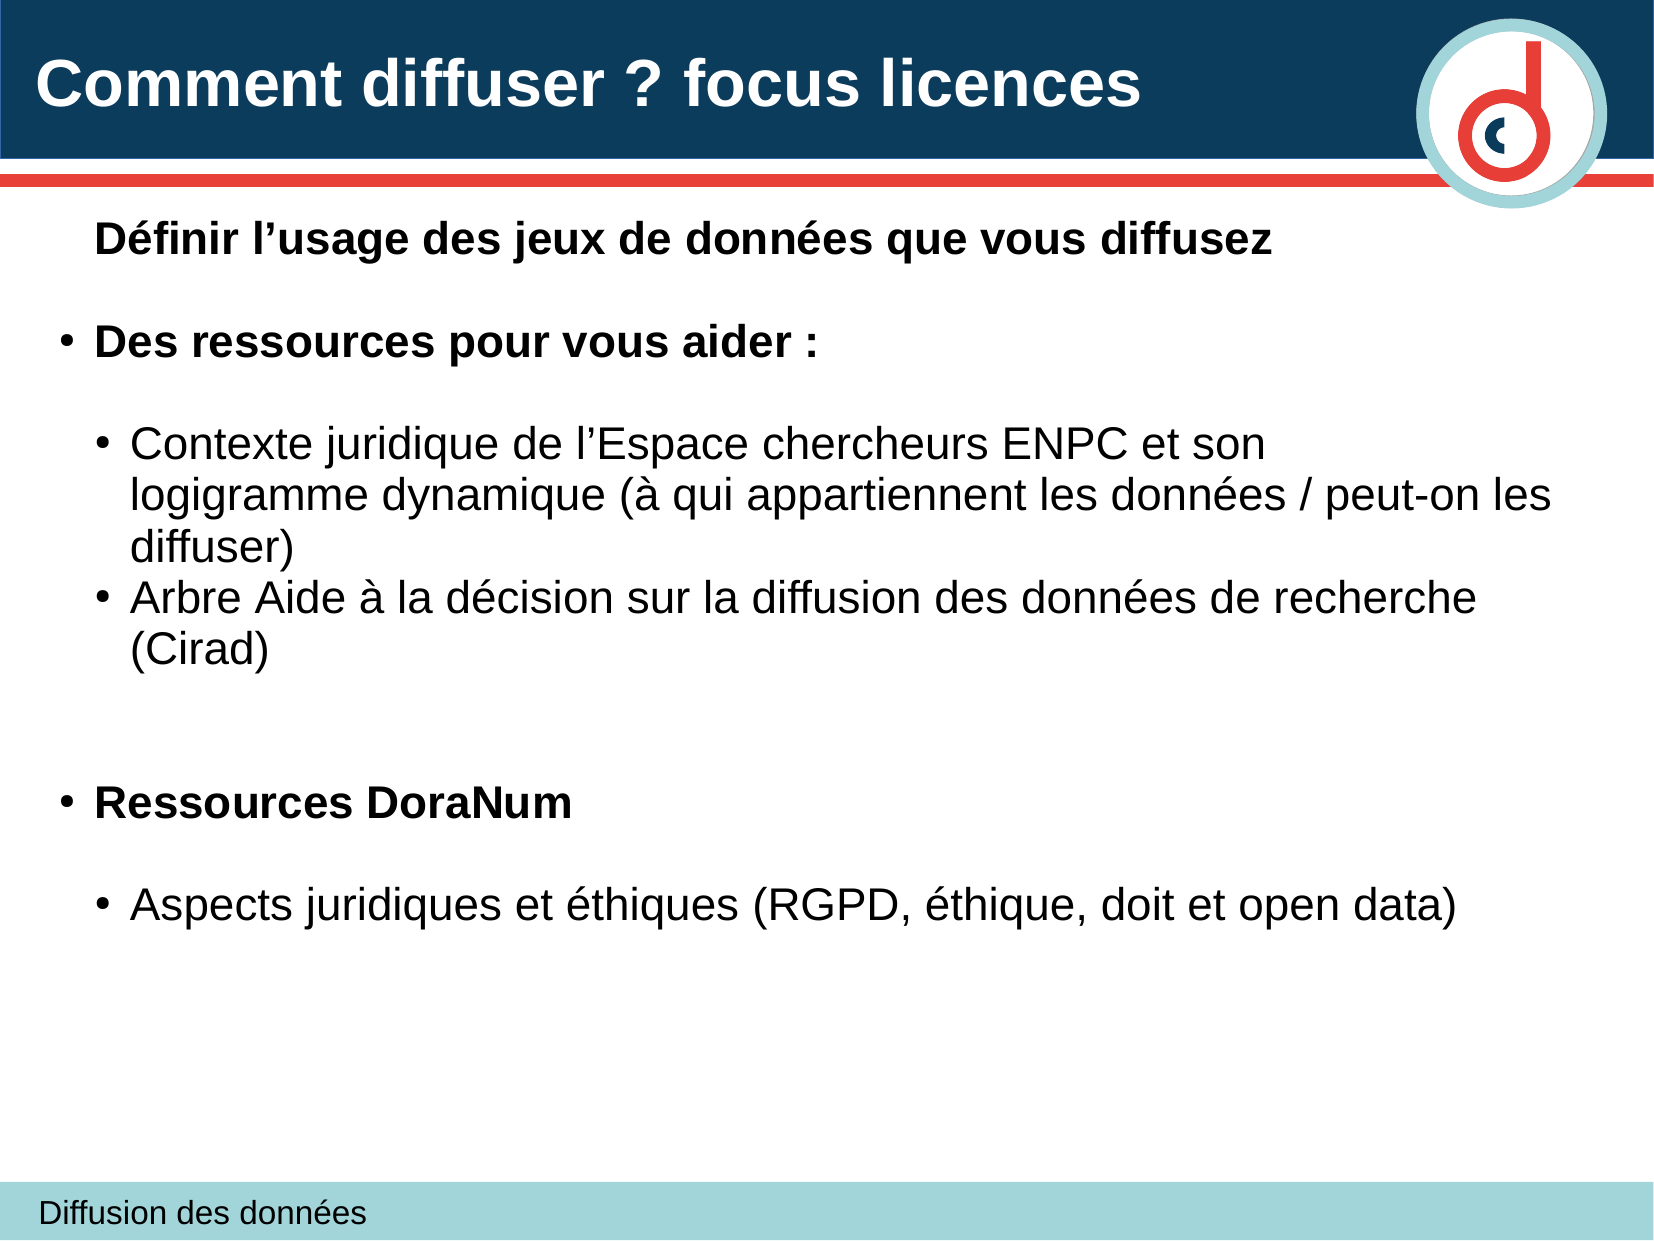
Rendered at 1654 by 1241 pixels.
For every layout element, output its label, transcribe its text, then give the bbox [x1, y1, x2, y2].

text_box Diffusion des données [23, 1187, 621, 1241]
text_box Définir l’usage des jeux de données que vous diffusez Des ressources pour vous aider : Contexte juridique de l’Espace chercheurs ENPC et sonlogigramme dynamique (à qui appartiennent les données / peut-on les diffuser) Arbre Aide à la décision sur la diffusion des données de recherche (Cirad) Ressources DoraNum Aspects juridiques et éthiques (RGPD, éthique, doit et open data) [59, 213, 1603, 975]
title Comment diffuser ? focus licences [35, 11, 1430, 159]
